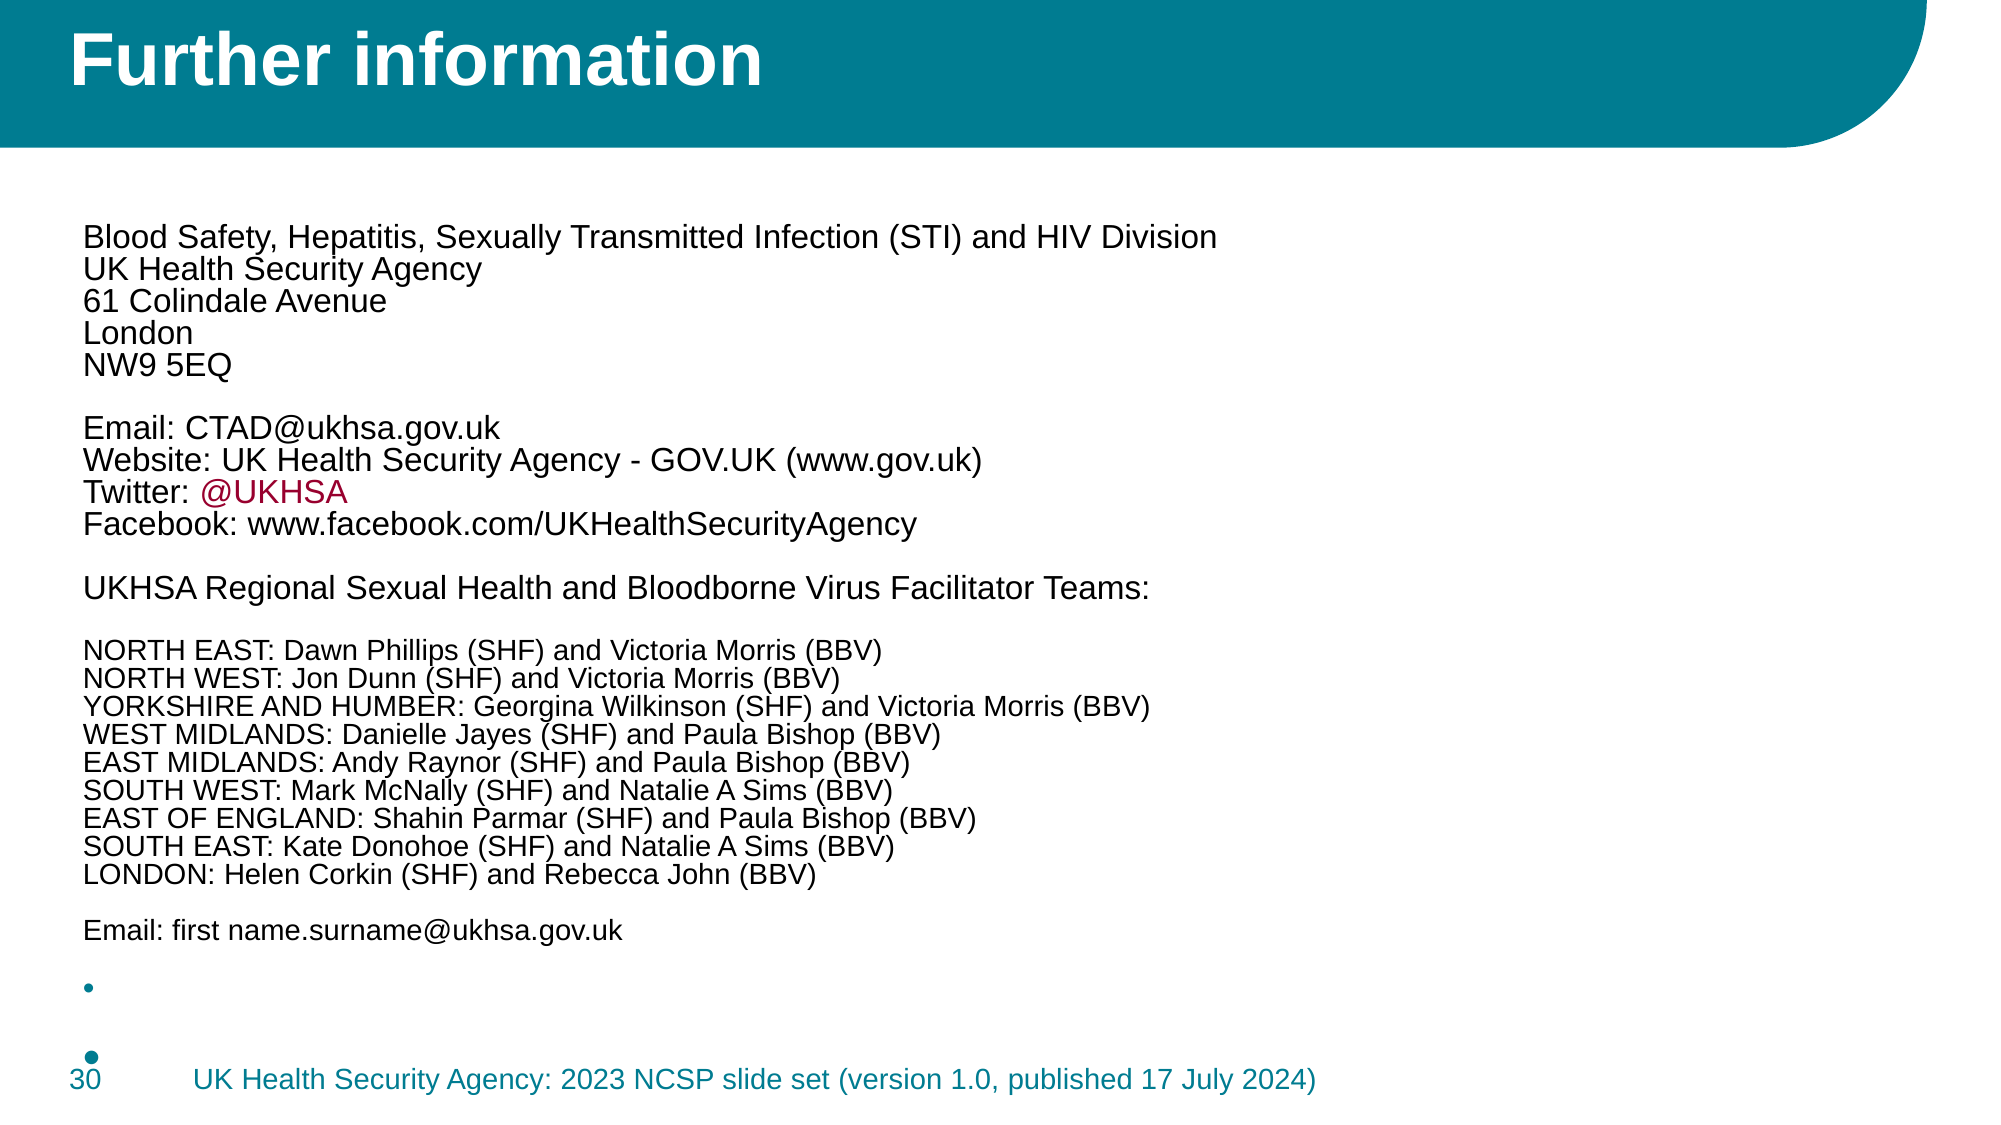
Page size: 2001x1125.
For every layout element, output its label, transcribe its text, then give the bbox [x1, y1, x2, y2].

text_box UK Health Security Agency: 2023 NCSP slide set (version 1.0, published 17 July 2024) [177, 1053, 1820, 1113]
list Blood Safety, Hepatitis, Sexually Transmitted Infection (STI) and HIV Division UK Health Security Agency 61 Colindale Avenue London NW9 5EQ Email: CTAD@ukhsa.gov.uk Website: UK Health Security Agency - GOV.UK (www.gov.uk) Twitter: @UKHSA Facebook: www.facebook.com/UKHealthSecurityAgency UKHSA Regional Sexual Health and Bloodborne Virus Facilitator Teams: NORTH EAST: Dawn Phillips (SHF) and Victoria Morris (BBV) NORTH WEST: Jon Dunn (SHF) and Victoria Morris (BBV) YORKSHIRE AND HUMBER: Georgina Wilkinson (SHF) and Victoria Morris (BBV) WEST MIDLANDS: Danielle Jayes (SHF) and Paula Bishop (BBV) EAST MIDLANDS: Andy Raynor (SHF) and Paula Bishop (BBV) SOUTH WEST: Mark McNally (SHF) and Natalie A Sims (BBV) EAST OF ENGLAND: Shahin Parmar (SHF) and Paula Bishop (BBV) SOUTH EAST: Kate Donohoe (SHF) and Natalie A Sims (BBV) LONDON: Helen Corkin (SHF) and Rebecca John (BBV) Email: first name.surname@ukhsa.gov.uk [67, 215, 1727, 994]
text_box [54, 1053, 152, 1112]
title Further information [54, 13, 1780, 134]
